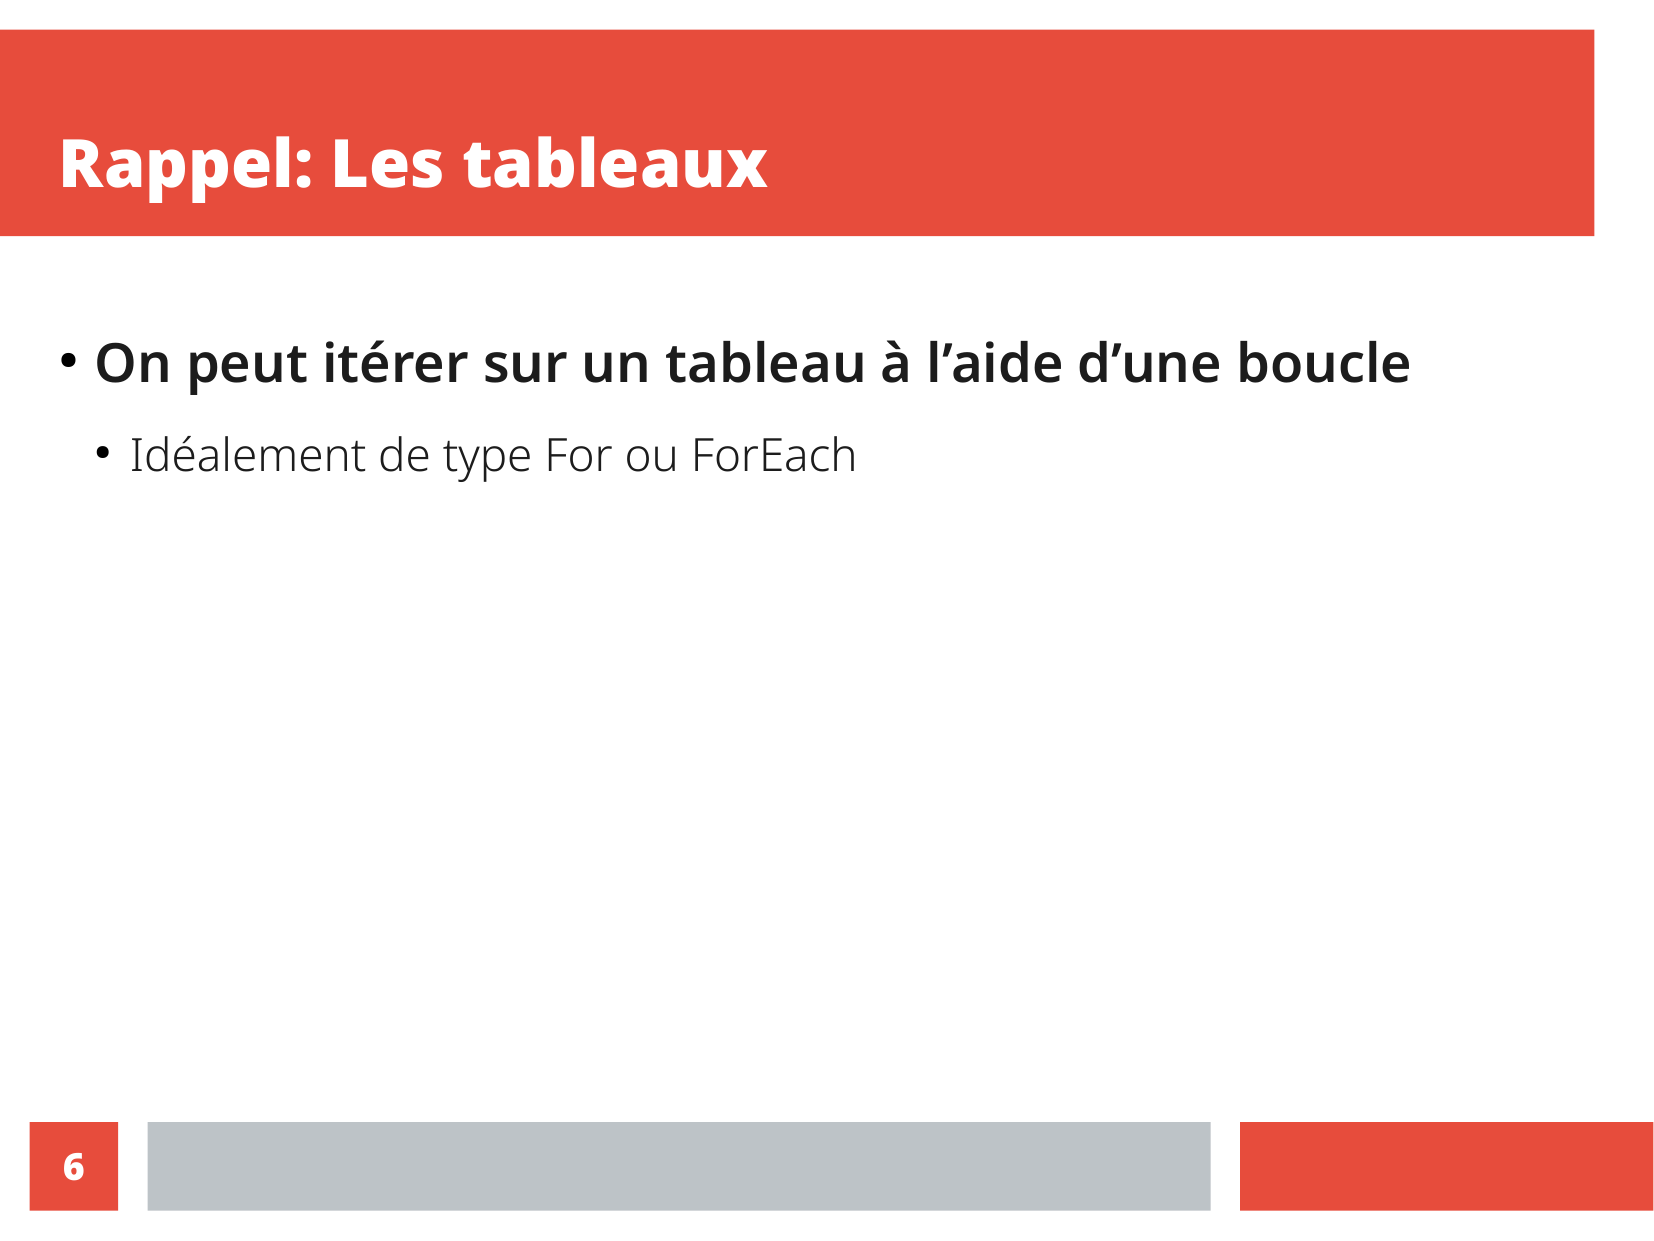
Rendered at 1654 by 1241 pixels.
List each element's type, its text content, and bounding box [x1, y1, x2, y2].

list On peut itérer sur un tableau à l’aide d’une boucle Idéalement de type For ou ForEach [59, 324, 1565, 1093]
title Rappel: Les tableaux [59, 59, 1595, 207]
